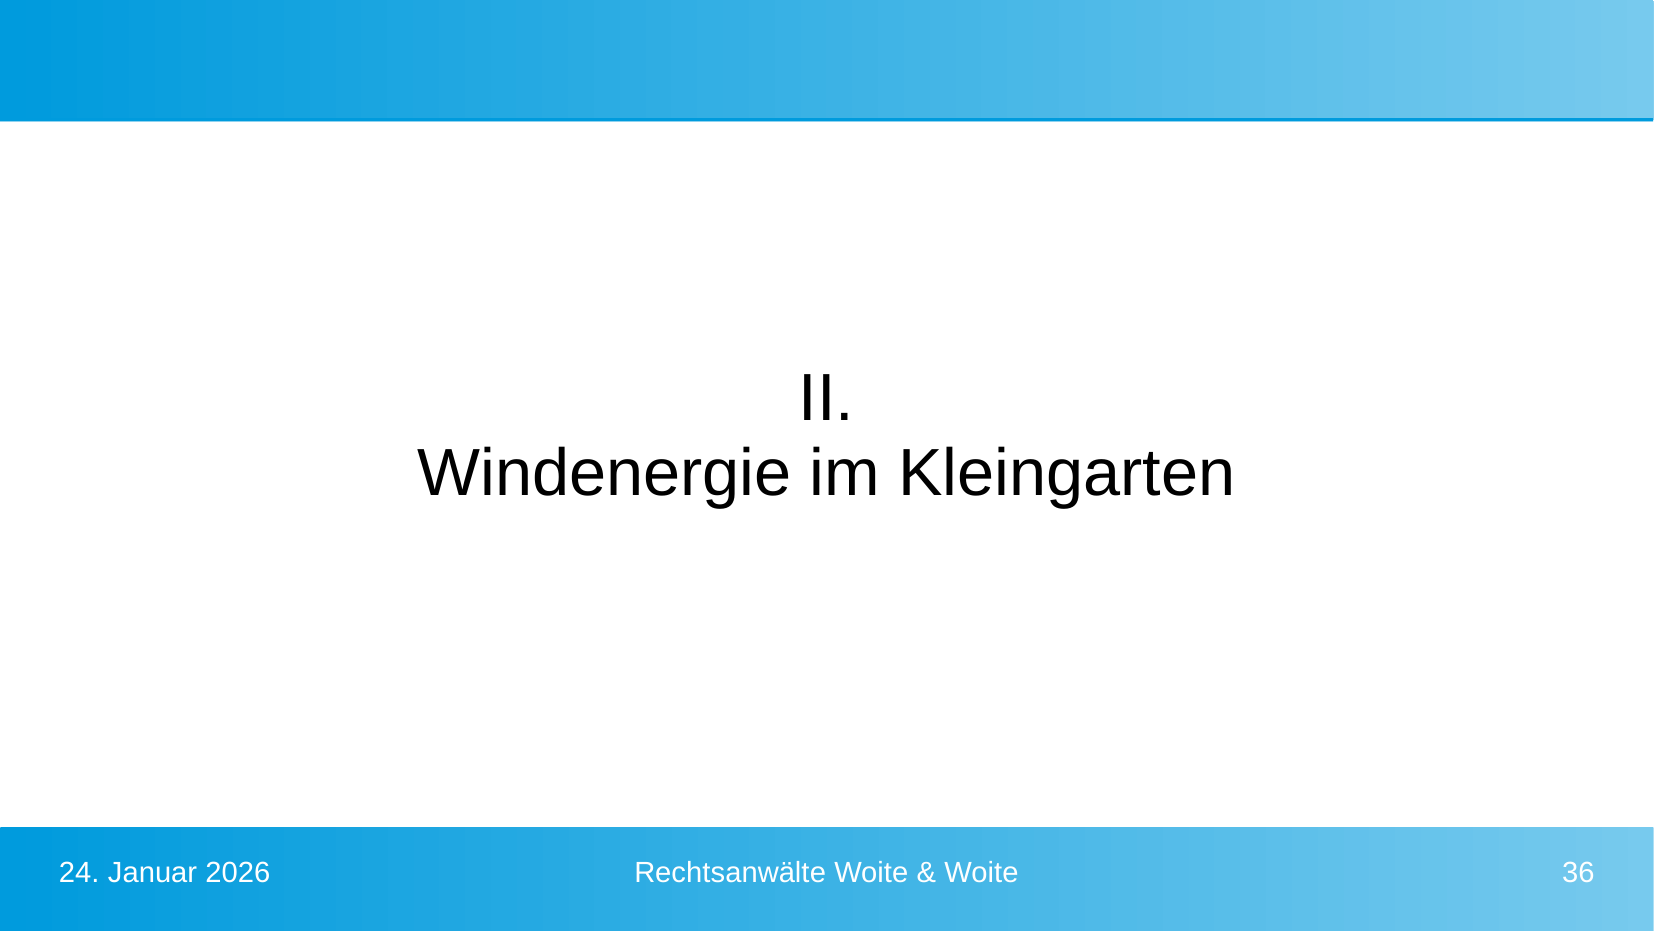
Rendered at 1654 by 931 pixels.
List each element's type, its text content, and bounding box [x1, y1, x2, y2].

subtitle II. Windenergie im Kleingarten [59, 177, 1595, 768]
